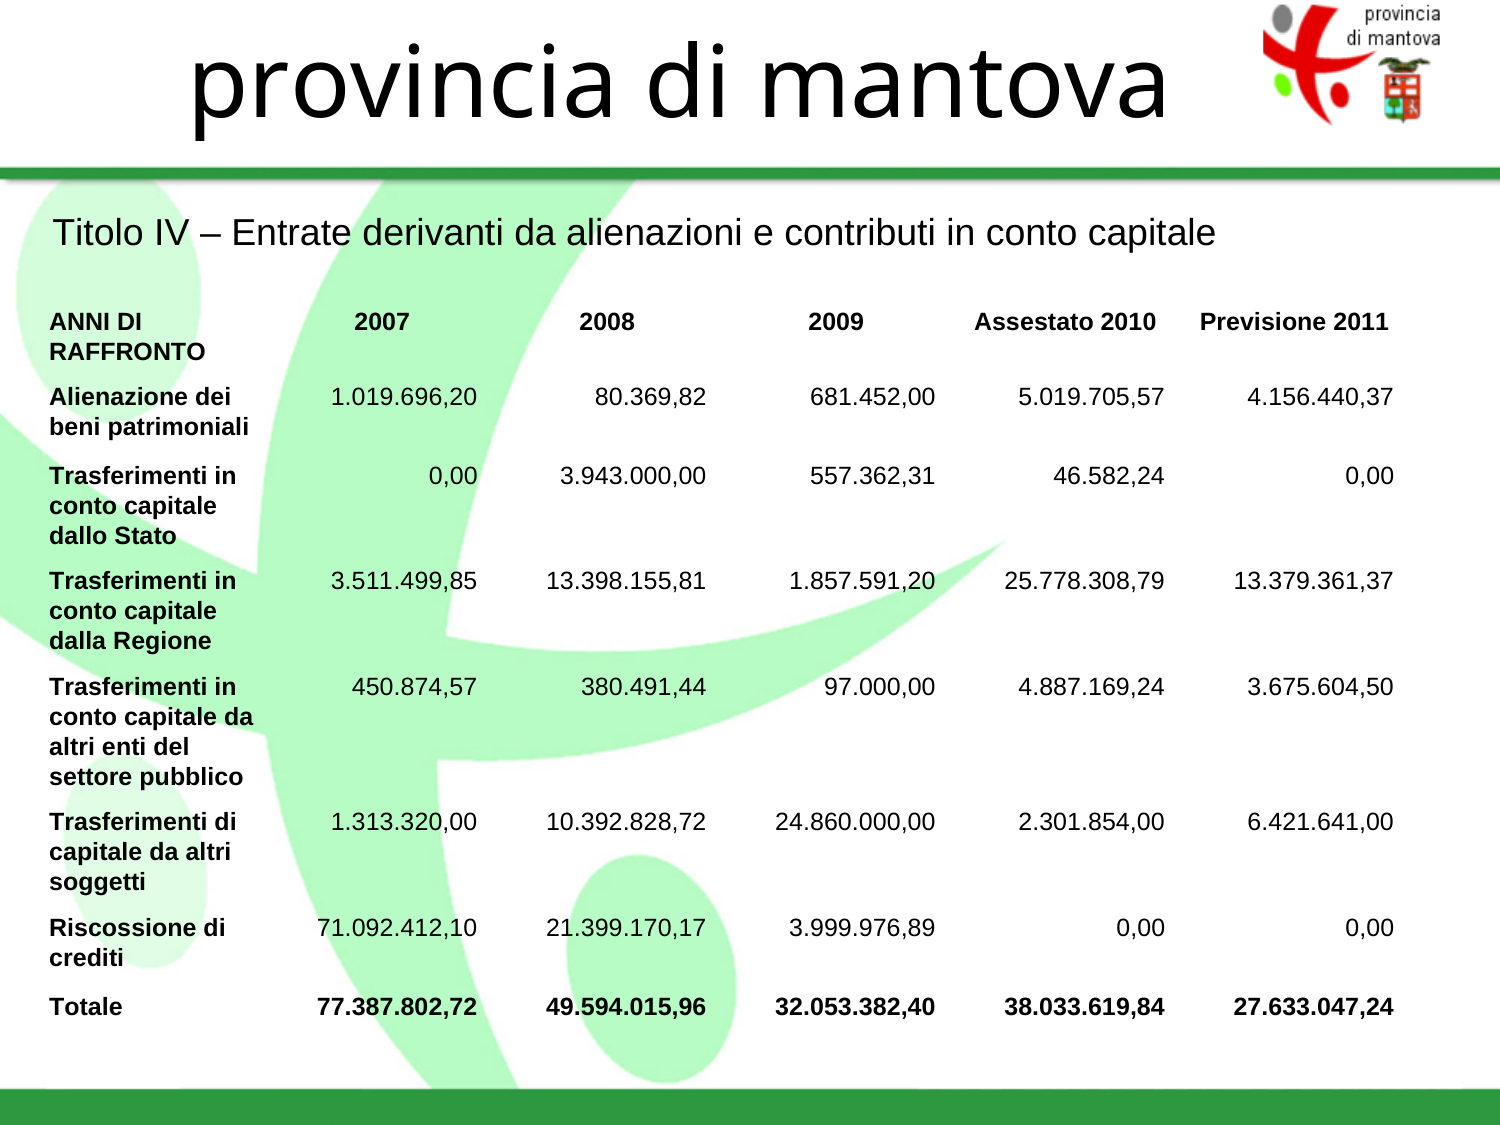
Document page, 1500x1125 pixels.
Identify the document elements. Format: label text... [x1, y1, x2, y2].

table_cell 5.019.705,57 [951, 373, 1180, 452]
table_cell 27.633.047,24 [1180, 983, 1409, 1042]
table_cell 13.379.361,37 [1180, 557, 1409, 662]
table_cell 49.594.015,96 [493, 983, 722, 1042]
table_cell 0,00 [951, 904, 1180, 983]
table_cell 32.053.382,40 [722, 983, 951, 1042]
table_cell 0,00 [272, 452, 493, 557]
text_box Titolo IV – Entrate derivanti da alienazioni e contributi in conto capitale [37, 200, 1413, 261]
table_cell 3.675.604,50 [1180, 662, 1409, 798]
table_header ANNI DI RAFFRONTO [34, 298, 272, 373]
table_cell 1.019.696,20 [272, 373, 493, 452]
table_cell 557.362,31 [722, 452, 951, 557]
table_cell 3.999.976,89 [722, 904, 951, 983]
picture [1262, 0, 1446, 127]
table_header Previsione 2011 [1180, 298, 1409, 373]
table_cell 0,00 [1180, 904, 1409, 983]
table_cell Totale [34, 983, 272, 1042]
table_cell 1.857.591,20 [722, 557, 951, 662]
table_cell 24.860.000,00 [722, 798, 951, 904]
table_cell Trasferimenti in conto capitale da altri enti del settore pubblico [34, 662, 272, 798]
table_cell Riscossione di crediti [34, 904, 272, 983]
table_header 2007 [272, 298, 493, 373]
table_cell 2.301.854,00 [951, 798, 1180, 904]
table_cell 681.452,00 [722, 373, 951, 452]
table_cell 97.000,00 [722, 662, 951, 798]
table_cell 3.943.000,00 [493, 452, 722, 557]
table_cell 0,00 [1180, 452, 1409, 557]
table_cell 4.887.169,24 [951, 662, 1180, 798]
table_cell 77.387.802,72 [272, 983, 493, 1042]
table_cell 6.421.641,00 [1180, 798, 1409, 904]
table_cell 13.398.155,81 [493, 557, 722, 662]
table_cell Trasferimenti in conto capitale dallo Stato [34, 452, 272, 557]
table_header 2008 [493, 298, 722, 373]
table_cell 3.511.499,85 [272, 557, 493, 662]
table_header Assestato 2010 [951, 298, 1180, 373]
table_header 2009 [722, 298, 951, 373]
table_cell Alienazione dei beni patrimoniali [34, 373, 272, 452]
table_cell 71.092.412,10 [272, 904, 493, 983]
table_cell Trasferimenti in conto capitale dalla Regione [34, 557, 272, 662]
table_cell Trasferimenti di capitale da altri soggetti [34, 798, 272, 904]
table_cell 21.399.170,17 [493, 904, 722, 983]
table_cell 380.491,44 [493, 662, 722, 798]
text_box provincia di mantova [172, 9, 1201, 146]
table_cell 4.156.440,37 [1180, 373, 1409, 452]
table_cell 1.313.320,00 [272, 798, 493, 904]
table_cell 46.582,24 [951, 452, 1180, 557]
table_cell 25.778.308,79 [951, 557, 1180, 662]
table_cell 38.033.619,84 [951, 983, 1180, 1042]
picture [0, 165, 1500, 1125]
table_cell 80.369,82 [493, 373, 722, 452]
table_cell 10.392.828,72 [493, 798, 722, 904]
table_cell 450.874,57 [272, 662, 493, 798]
